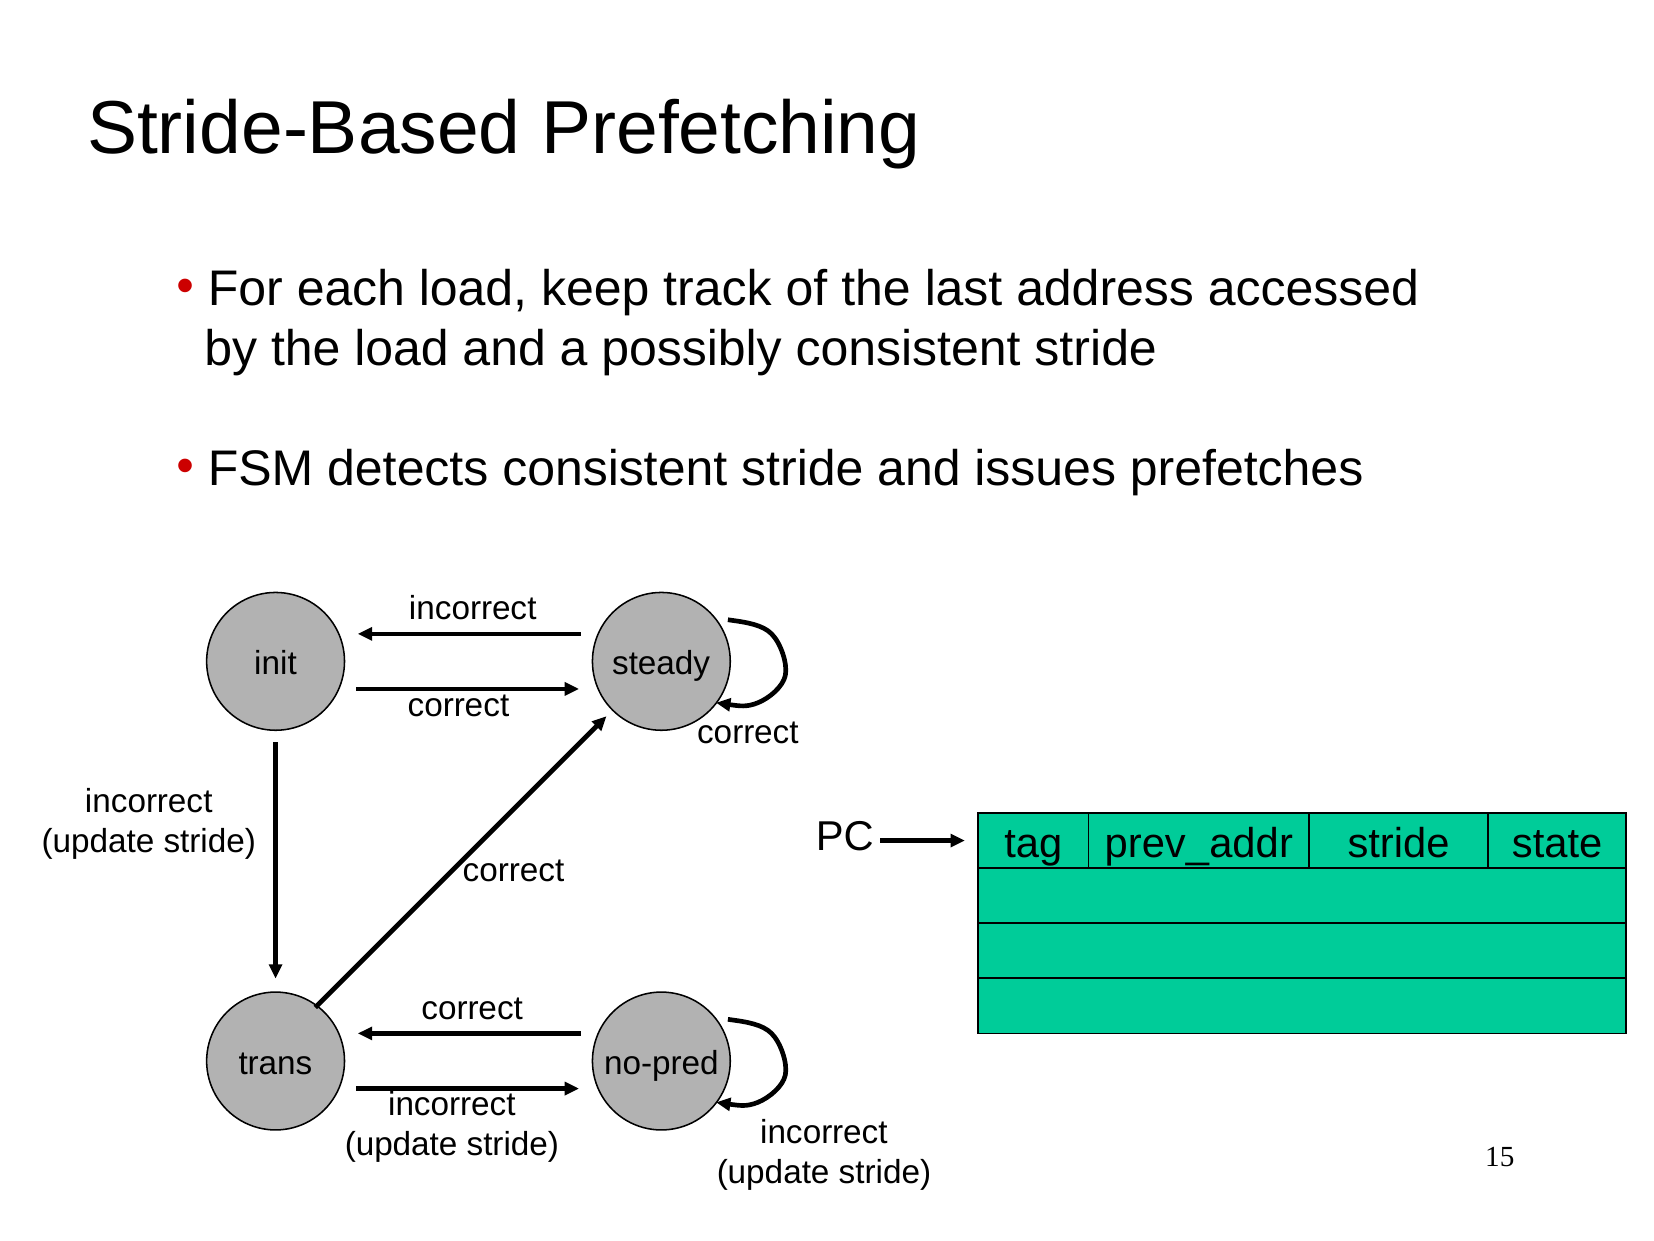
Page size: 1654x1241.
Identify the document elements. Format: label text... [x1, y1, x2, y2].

text_box trans [206, 992, 345, 1130]
text_box correct [392, 675, 525, 731]
text_box incorrect (update stride) [330, 1074, 575, 1171]
text_box Stride-Based Prefetching [72, 71, 937, 177]
text_box For each load, keep track of the last address accessed by the load and a possibly consistent stride FSM detects consistent stride and issues prefetches [161, 247, 1435, 504]
text_box PC [801, 801, 889, 867]
text_box incorrect [394, 578, 552, 635]
text_box steady [592, 592, 731, 731]
text_box state [1488, 812, 1626, 868]
text_box correct [447, 840, 580, 896]
text_box stride [1308, 812, 1488, 868]
text_box incorrect (update stride) [702, 1102, 947, 1198]
text_box incorrect (update stride) [26, 771, 272, 867]
text_box <number> [1185, 1129, 1530, 1213]
text_box no-pred [592, 992, 731, 1130]
text_box correct [406, 978, 539, 1034]
text_box correct [682, 702, 814, 759]
text_box prev_addr [1088, 812, 1308, 868]
text_box tag [978, 812, 1088, 868]
text_box init [206, 592, 345, 731]
